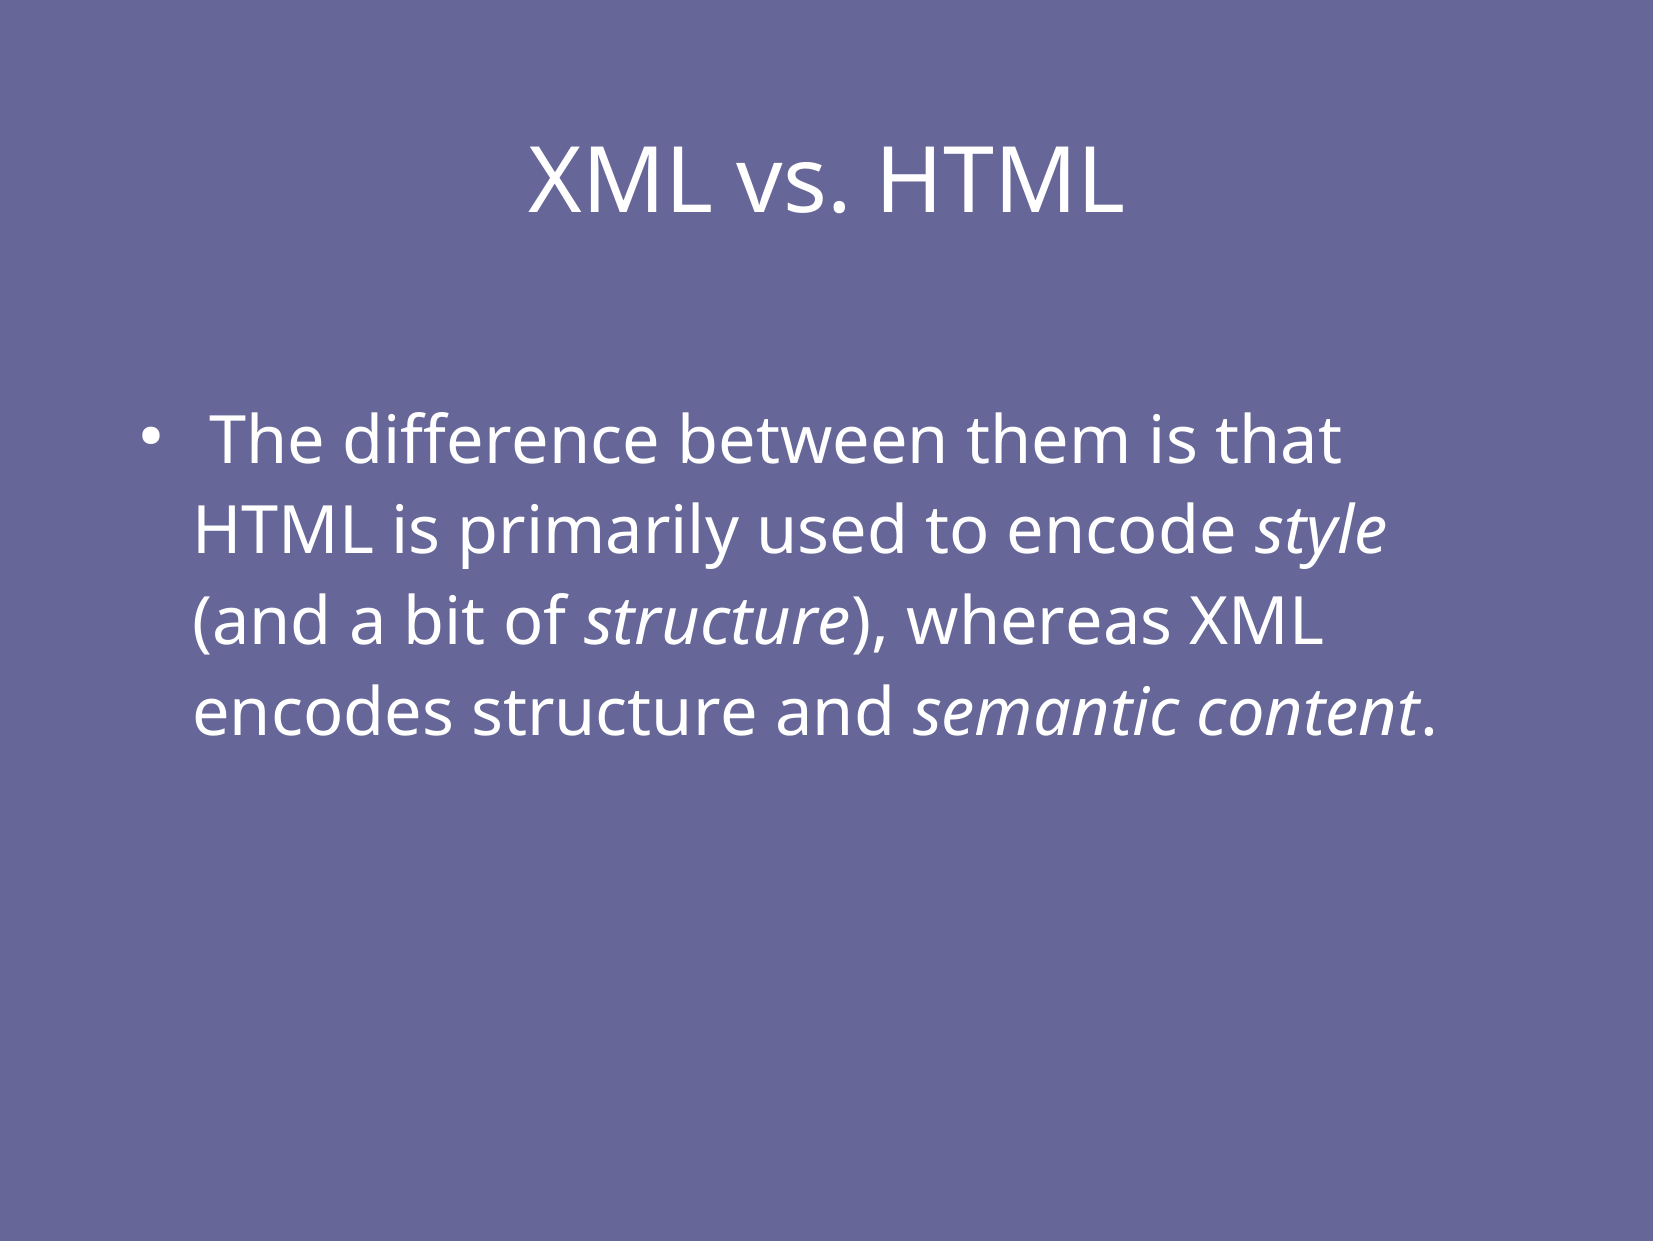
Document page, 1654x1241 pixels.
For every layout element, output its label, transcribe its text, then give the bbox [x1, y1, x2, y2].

list The difference between them is that HTML is primarily used to encode style (and a bit of structure), whereas XML encodes structure and semantic content. [121, 391, 1533, 1174]
title XML vs. HTML [121, 73, 1534, 281]
